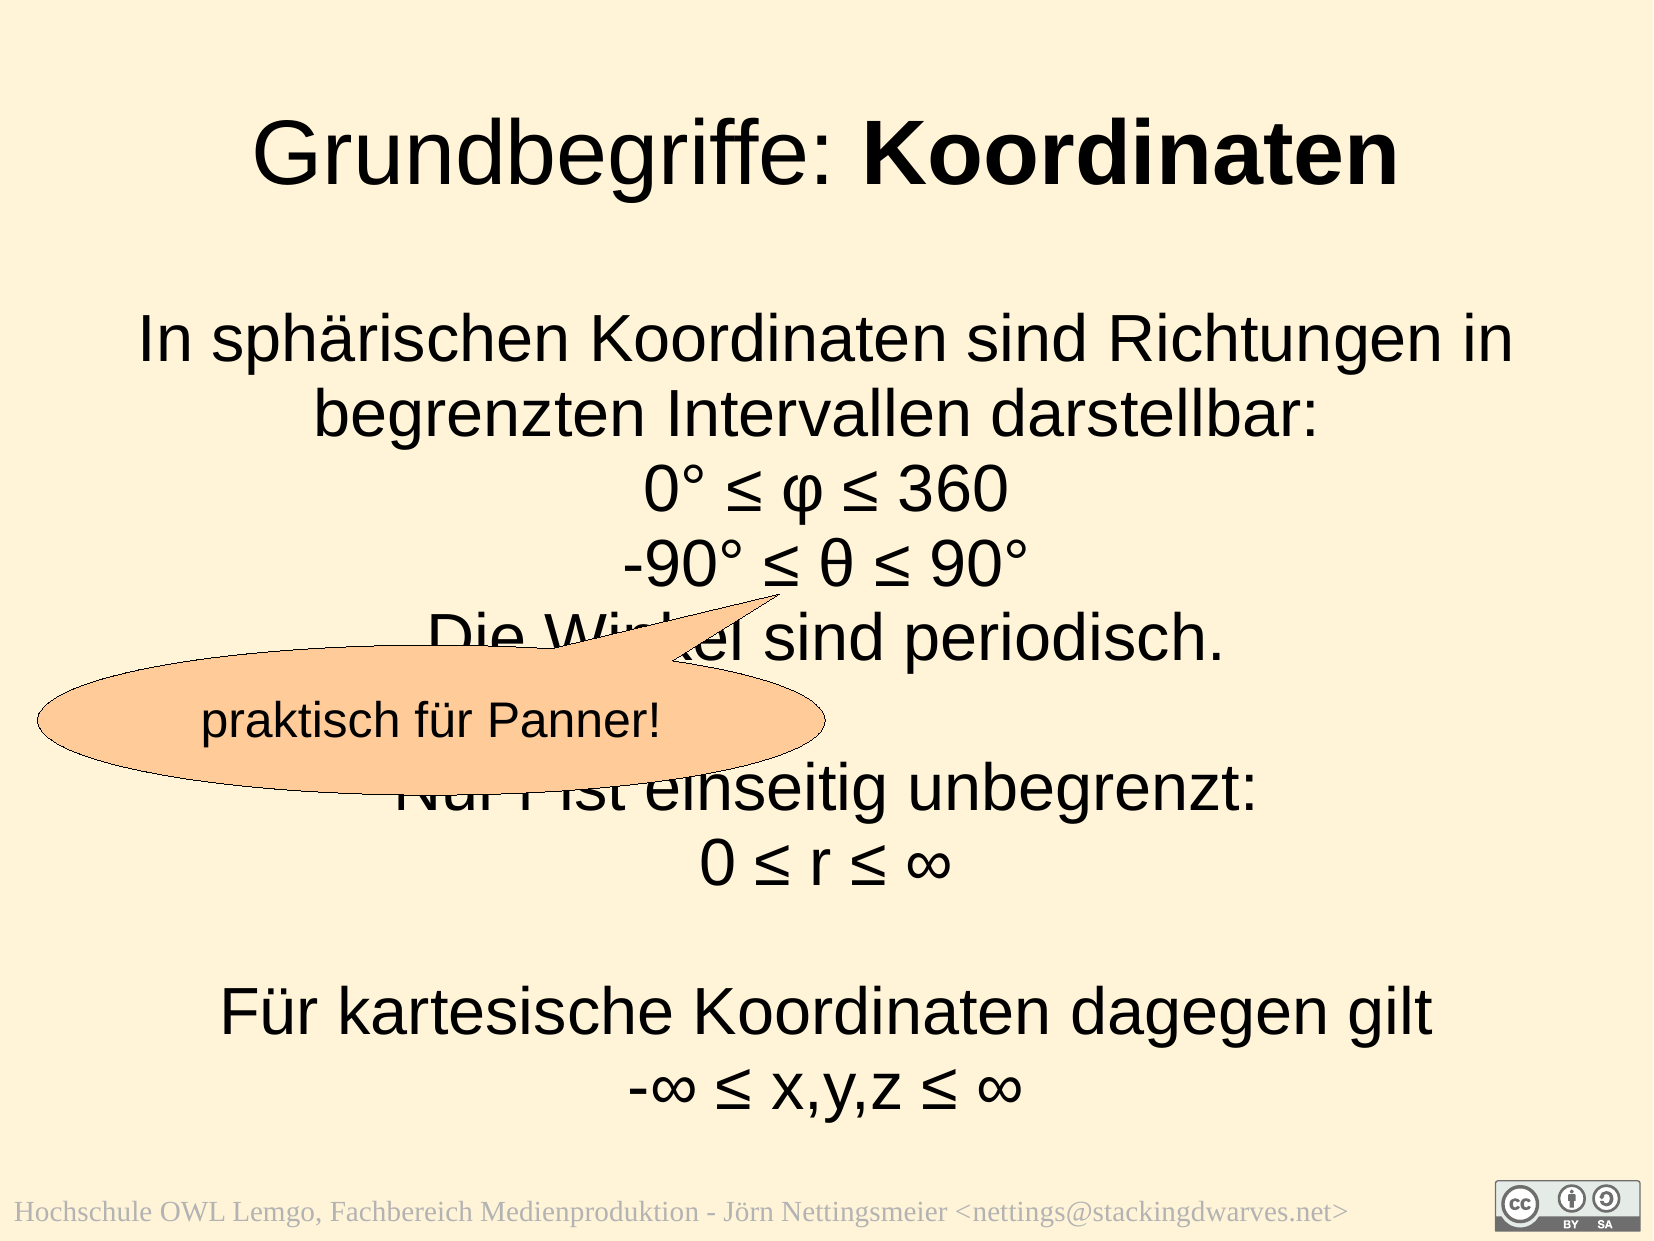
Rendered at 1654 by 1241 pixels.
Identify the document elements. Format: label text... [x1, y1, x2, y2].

subtitle In sphärischen Koordinaten sind Richtungen in begrenzten Intervallen darstellbar: 0° ≤ φ ≤ 360 -90° ≤ θ ≤ 90° Die Winkel sind periodisch. Nur r ist einseitig unbegrenzt: 0 ≤ r ≤ ∞ Für kartesische Koordinaten dagegen gilt -∞ ≤ x,y,z ≤ ∞ [82, 225, 1571, 1201]
text_box praktisch für Panner! [37, 594, 826, 796]
title Grundbegriffe: Koordinaten [82, 49, 1571, 225]
